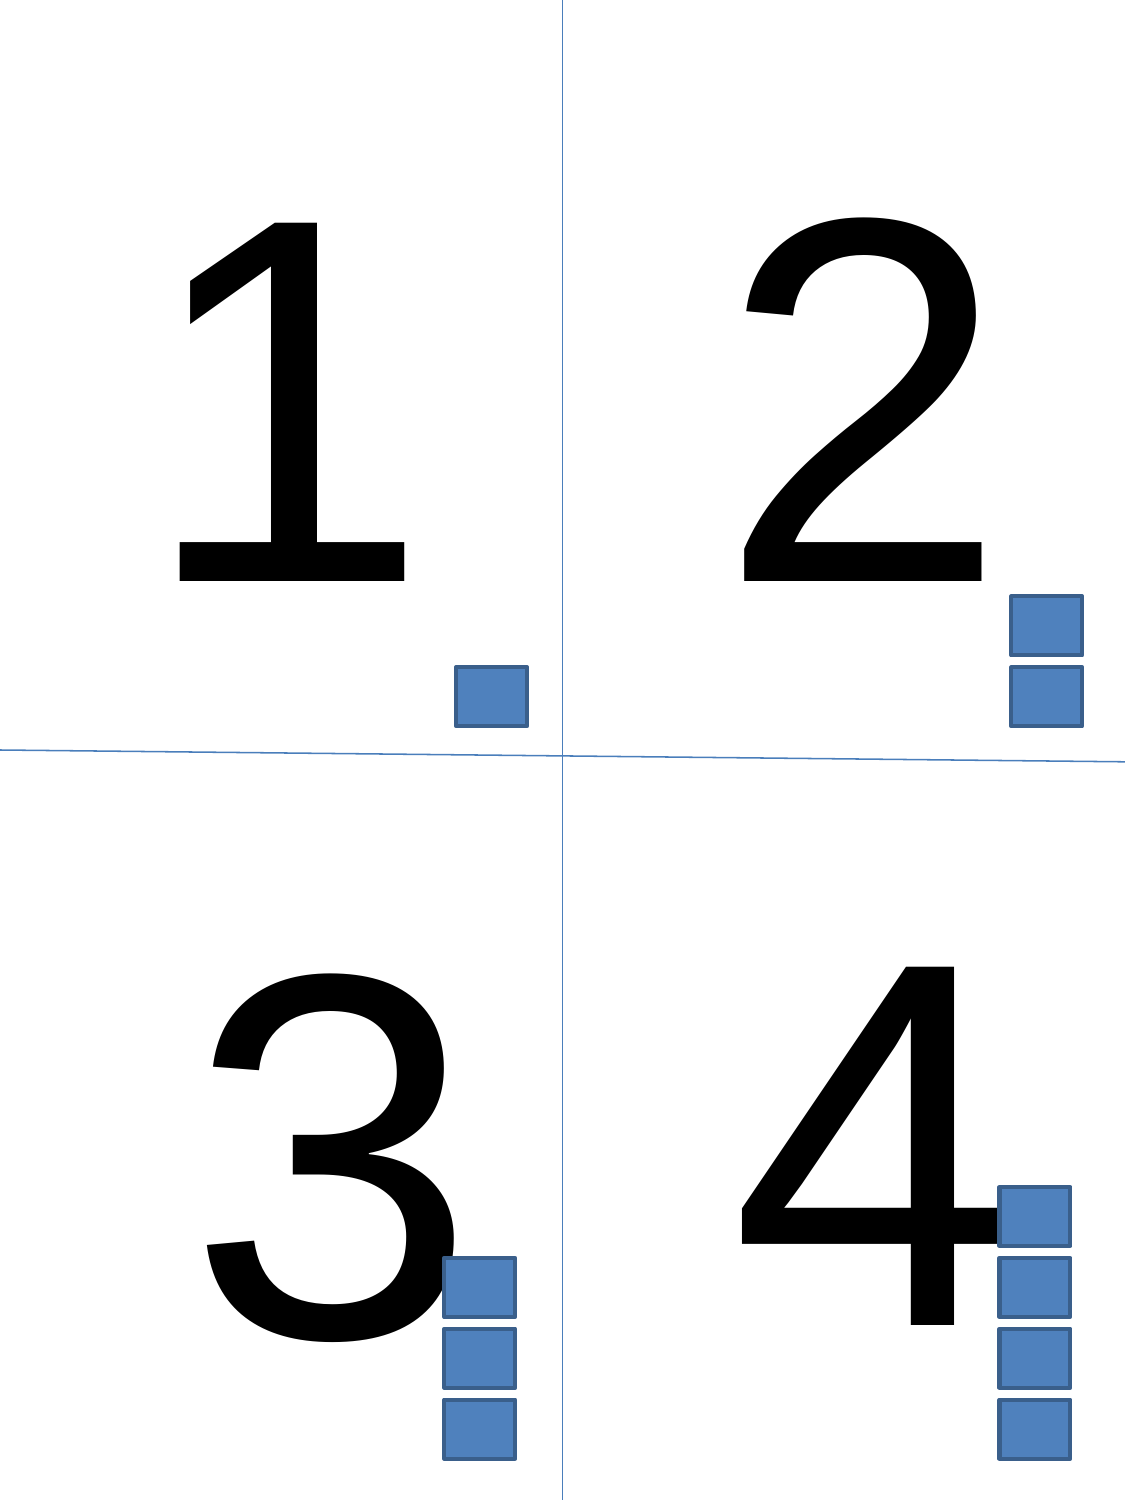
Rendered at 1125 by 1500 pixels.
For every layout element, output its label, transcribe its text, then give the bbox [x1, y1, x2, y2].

text_box [444, 1328, 516, 1388]
text_box [999, 1399, 1071, 1459]
text_box 4 [784, 1019, 911, 1208]
text_box [999, 1328, 1071, 1388]
text_box 2 [795, 419, 917, 542]
text_box [1011, 667, 1083, 727]
text_box [444, 1399, 516, 1459]
text_box [456, 667, 527, 727]
text_box [1011, 596, 1083, 656]
text_box 3 [172, 808, 386, 1449]
text_box [999, 1257, 1071, 1317]
text_box 4 [715, 797, 929, 1437]
text_box [999, 1187, 1071, 1247]
text_box [444, 1257, 516, 1317]
text_box 3 [369, 1149, 386, 1157]
text_box 2 [704, 53, 917, 693]
text_box 1 [125, 53, 338, 693]
